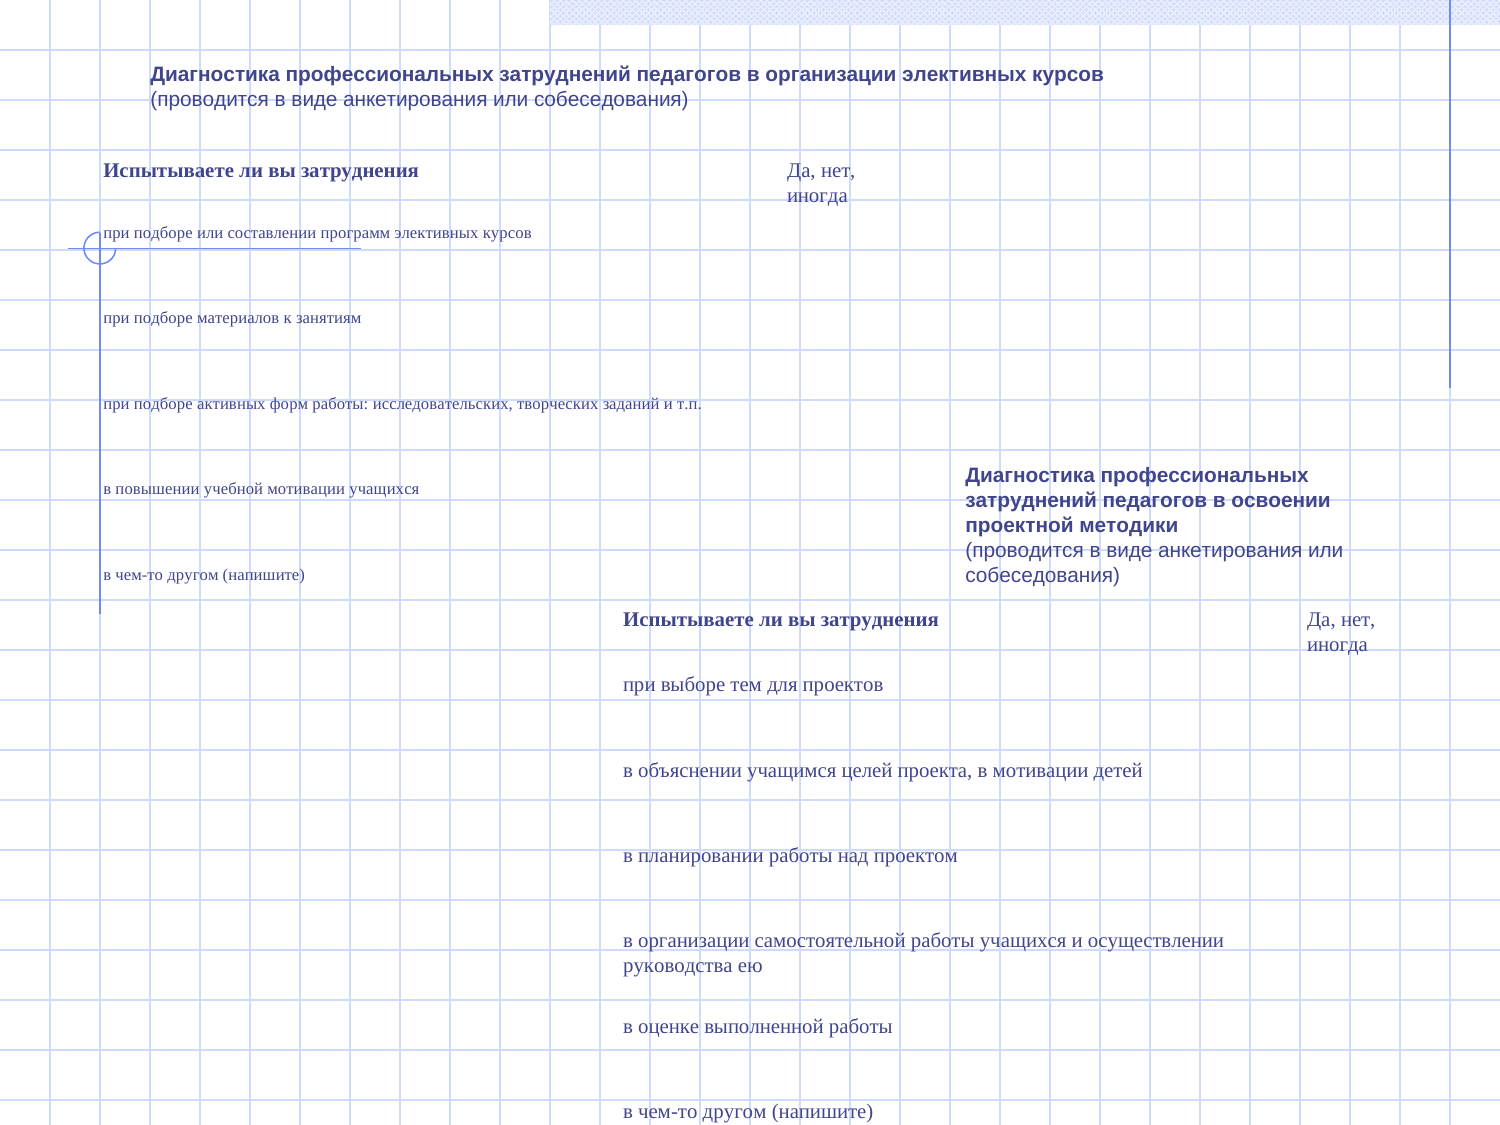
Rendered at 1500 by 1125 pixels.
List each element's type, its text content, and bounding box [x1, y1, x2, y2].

table_header Да, нет, иногда [1292, 598, 1459, 663]
table_cell [772, 470, 939, 556]
table_cell в чем-то другом (напишите) [608, 1090, 1292, 1125]
text_box Диагностика профессиональных затруднений педагогов в организации элективных курсов (проводится в виде анкетирования или собеседования) [135, 52, 1447, 144]
table_cell в чем-то другом (напишите) [89, 556, 772, 641]
table_cell [1292, 1090, 1459, 1125]
table_cell в объяснении учащимся целей проекта, в мотивации детей [608, 749, 1292, 834]
table_cell при подборе активных форм работы: исследовательских, творческих заданий и т.п. [89, 385, 772, 470]
table_cell [772, 214, 939, 300]
table_cell [1292, 1005, 1459, 1090]
table_cell [89, 641, 608, 727]
table_cell [1292, 749, 1459, 834]
table_cell [772, 385, 939, 470]
table_header Испытываете ли вы затруднения [608, 598, 1292, 663]
table_cell при подборе или составлении программ элективных курсов [89, 214, 772, 300]
table_cell в повышении учебной мотивации учащихся [89, 470, 772, 556]
table_cell [1292, 663, 1459, 749]
table_header Да, нет, иногда [772, 149, 939, 214]
table_cell при выборе тем для проектов [608, 663, 1292, 749]
picture [549, 0, 1449, 25]
table_cell [1292, 919, 1459, 1005]
table_cell в оценке выполненной работы [608, 1005, 1292, 1090]
table_cell [772, 300, 939, 385]
table_cell в планировании работы над проектом [608, 834, 1292, 919]
text_box Диагностика профессиональных затруднений педагогов в освоении проектной методики (проводится в виде анкетирования или собеседования) [950, 453, 1439, 598]
table_cell [1292, 834, 1459, 919]
table_header Испытываете ли вы затруднения [89, 149, 772, 214]
table_cell в организации самостоятельной работы учащихся и осуществлении руководства ею [608, 919, 1292, 1005]
picture [1451, 0, 1500, 25]
table_cell при подборе материалов к занятиям [89, 300, 772, 385]
table_cell [772, 556, 939, 598]
